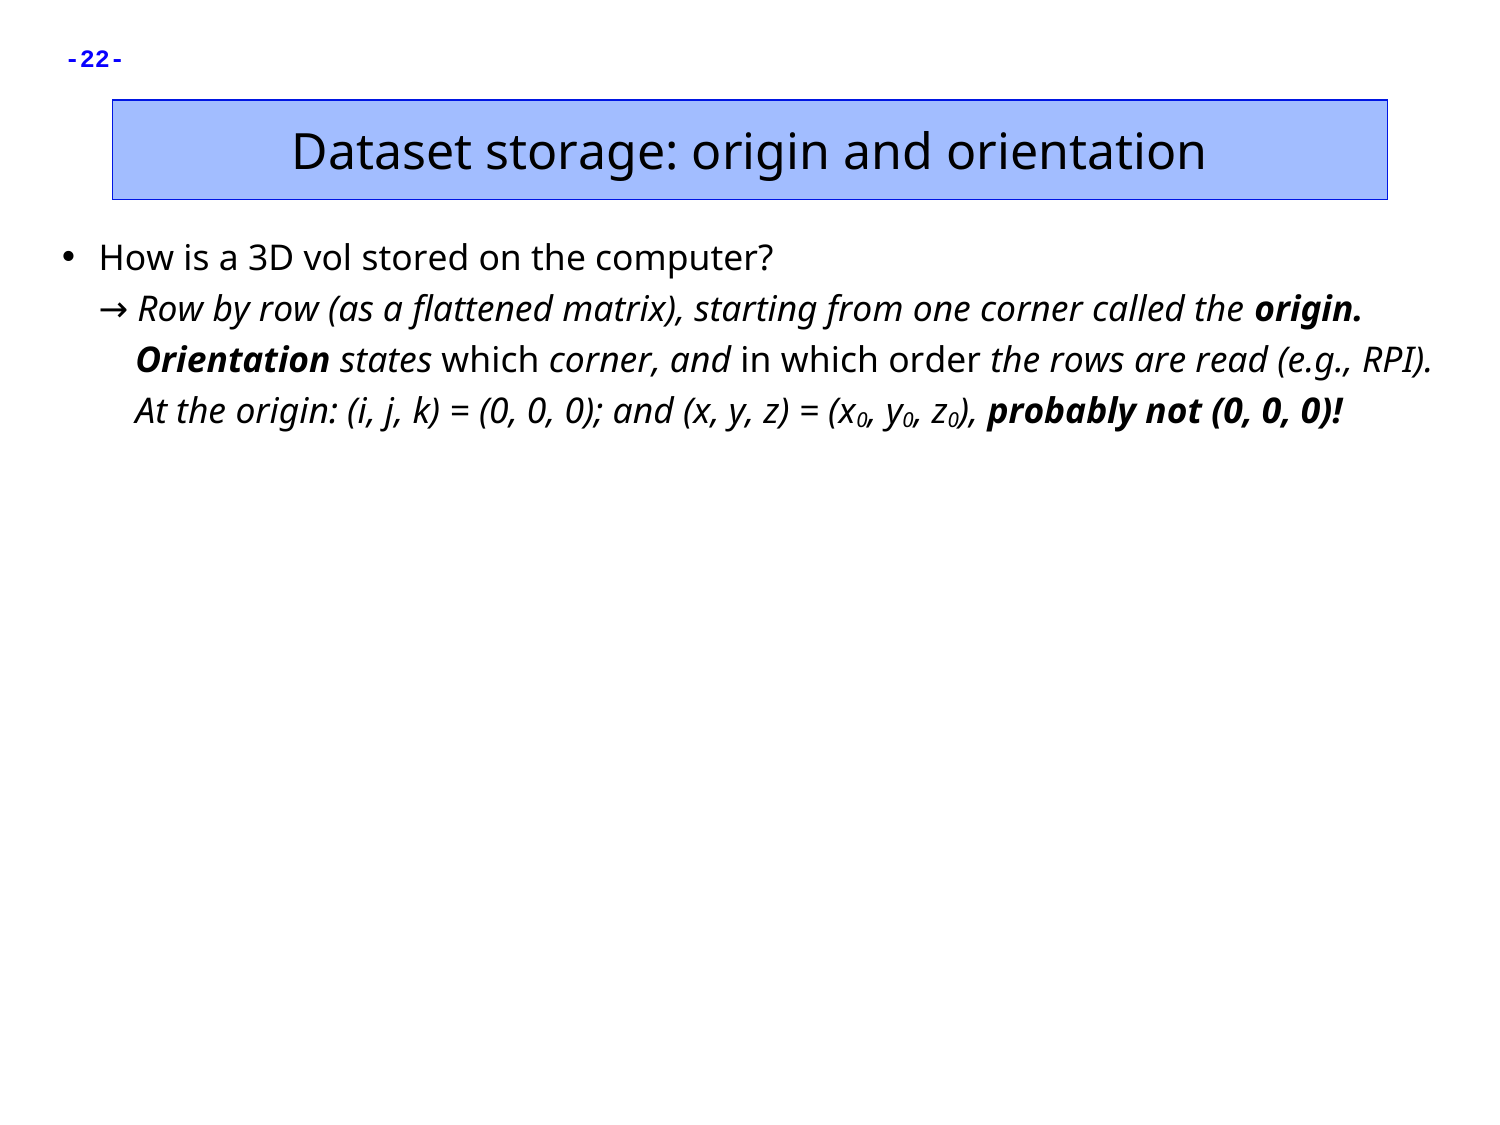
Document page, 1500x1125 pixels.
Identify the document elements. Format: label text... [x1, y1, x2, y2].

text_box How is a 3D vol stored on the computer? → Row by row (as a flattened matrix), starting from one corner called the origin. Orientation states which corner, and in which order the rows are read (e.g., RPI). At the origin: (i, j, k) = (0, 0, 0); and (x, y, z) = (x0, y0, z0), probably not (0, 0, 0)! [46, 226, 1489, 376]
text_box Dataset storage: origin and orientation [112, 99, 1388, 200]
